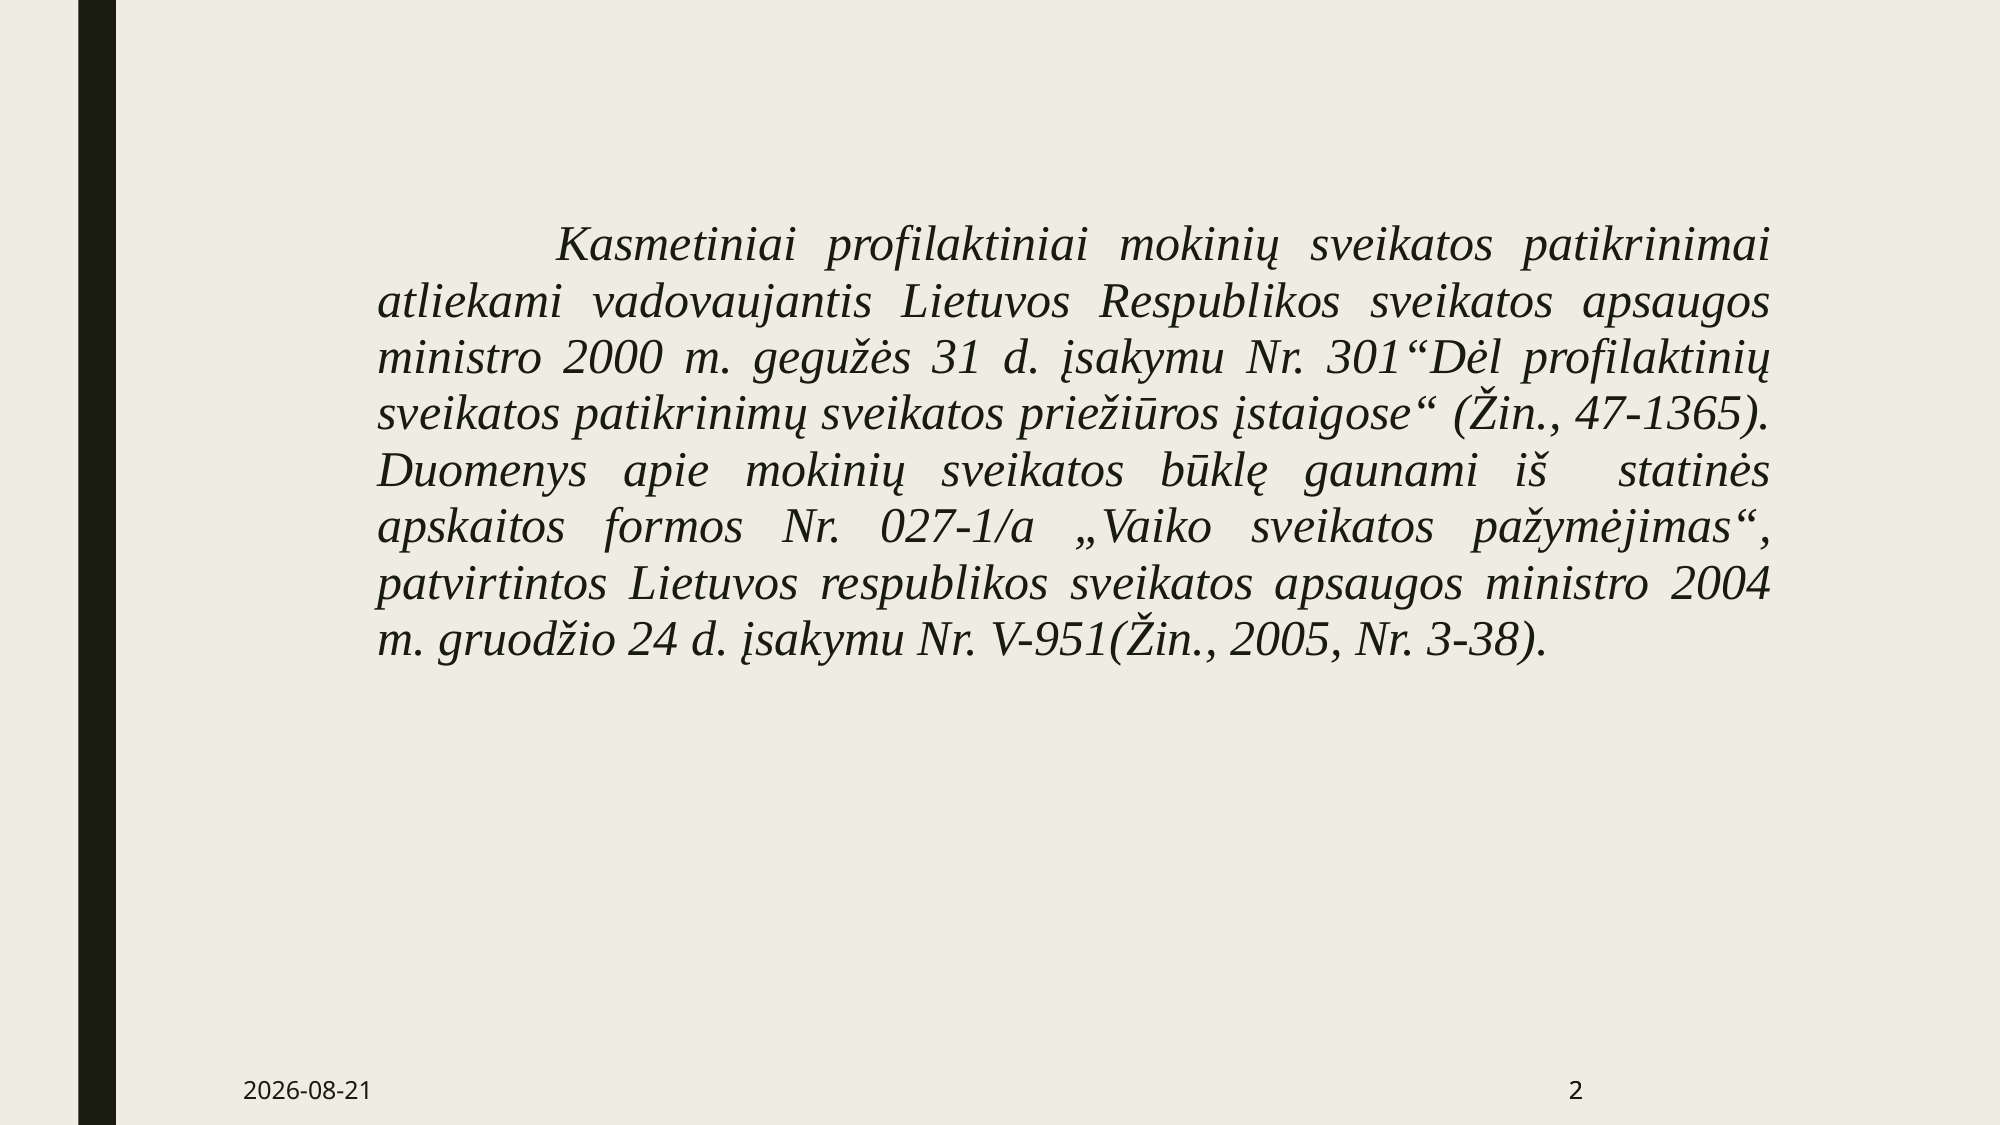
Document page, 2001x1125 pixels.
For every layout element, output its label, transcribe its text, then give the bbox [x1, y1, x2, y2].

text_box [228, 1058, 426, 1125]
list Kasmetiniai profilaktiniai mokinių sveikatos patikrinimai atliekami vadovaujantis Lietuvos Respublikos sveikatos apsaugos ministro 2000 m. gegužės 31 d. įsakymu Nr. 301“Dėl profilaktinių sveikatos patikrinimų sveikatos priežiūros įstaigose“ (Žin., 47-1365). Duomenys apie mokinių sveikatos būklę gaunami iš statinės apskaitos formos Nr. 027-1/a „Vaiko sveikatos pažymėjimas“, patvirtintos Lietuvos respublikos sveikatos apsaugos ministro 2004 m. gruodžio 24 d. įsakymu Nr. V-951(Žin., 2005, Nr. 3-38). [212, 208, 1788, 943]
text_box [1553, 1058, 1816, 1125]
